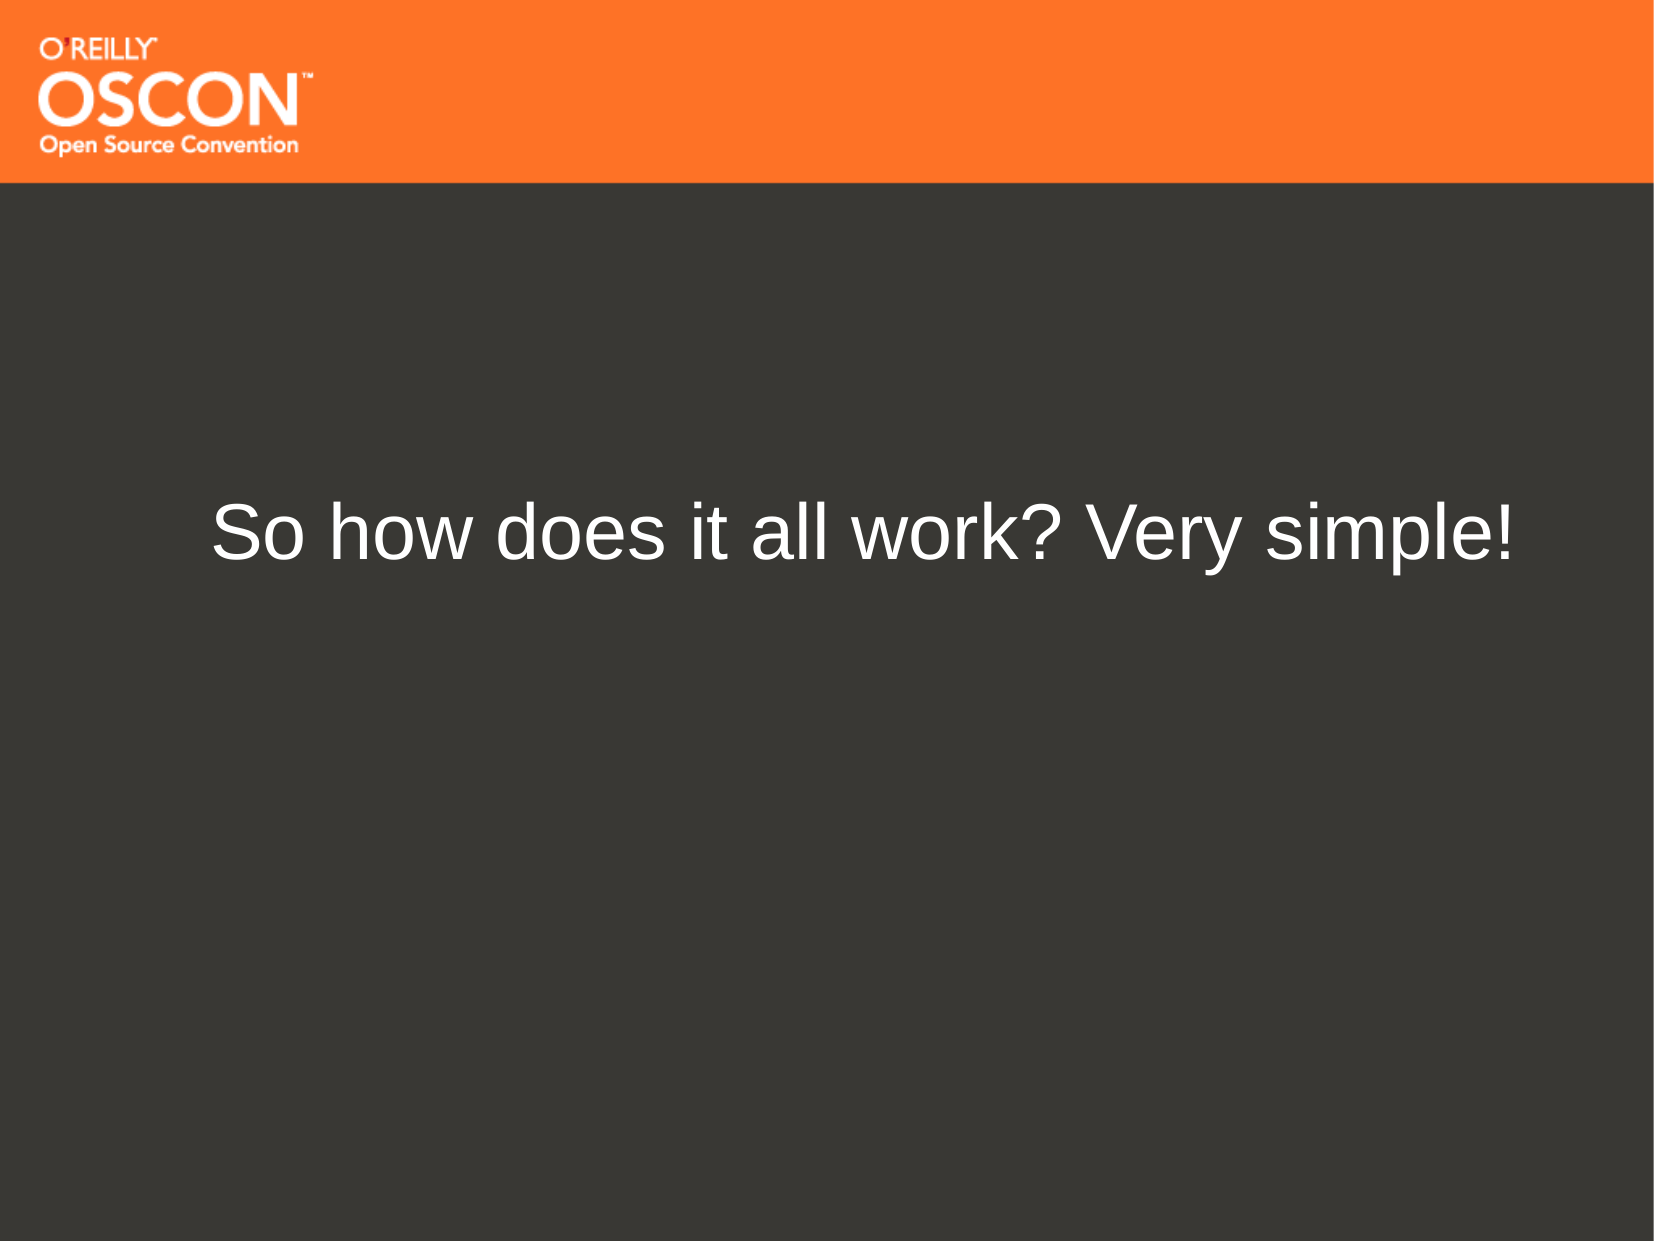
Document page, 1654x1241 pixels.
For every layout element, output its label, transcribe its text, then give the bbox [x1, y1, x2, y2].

list So how does it all work? Very simple! [37, 219, 1628, 1218]
picture [0, 0, 1654, 1241]
title [356, 31, 1624, 187]
